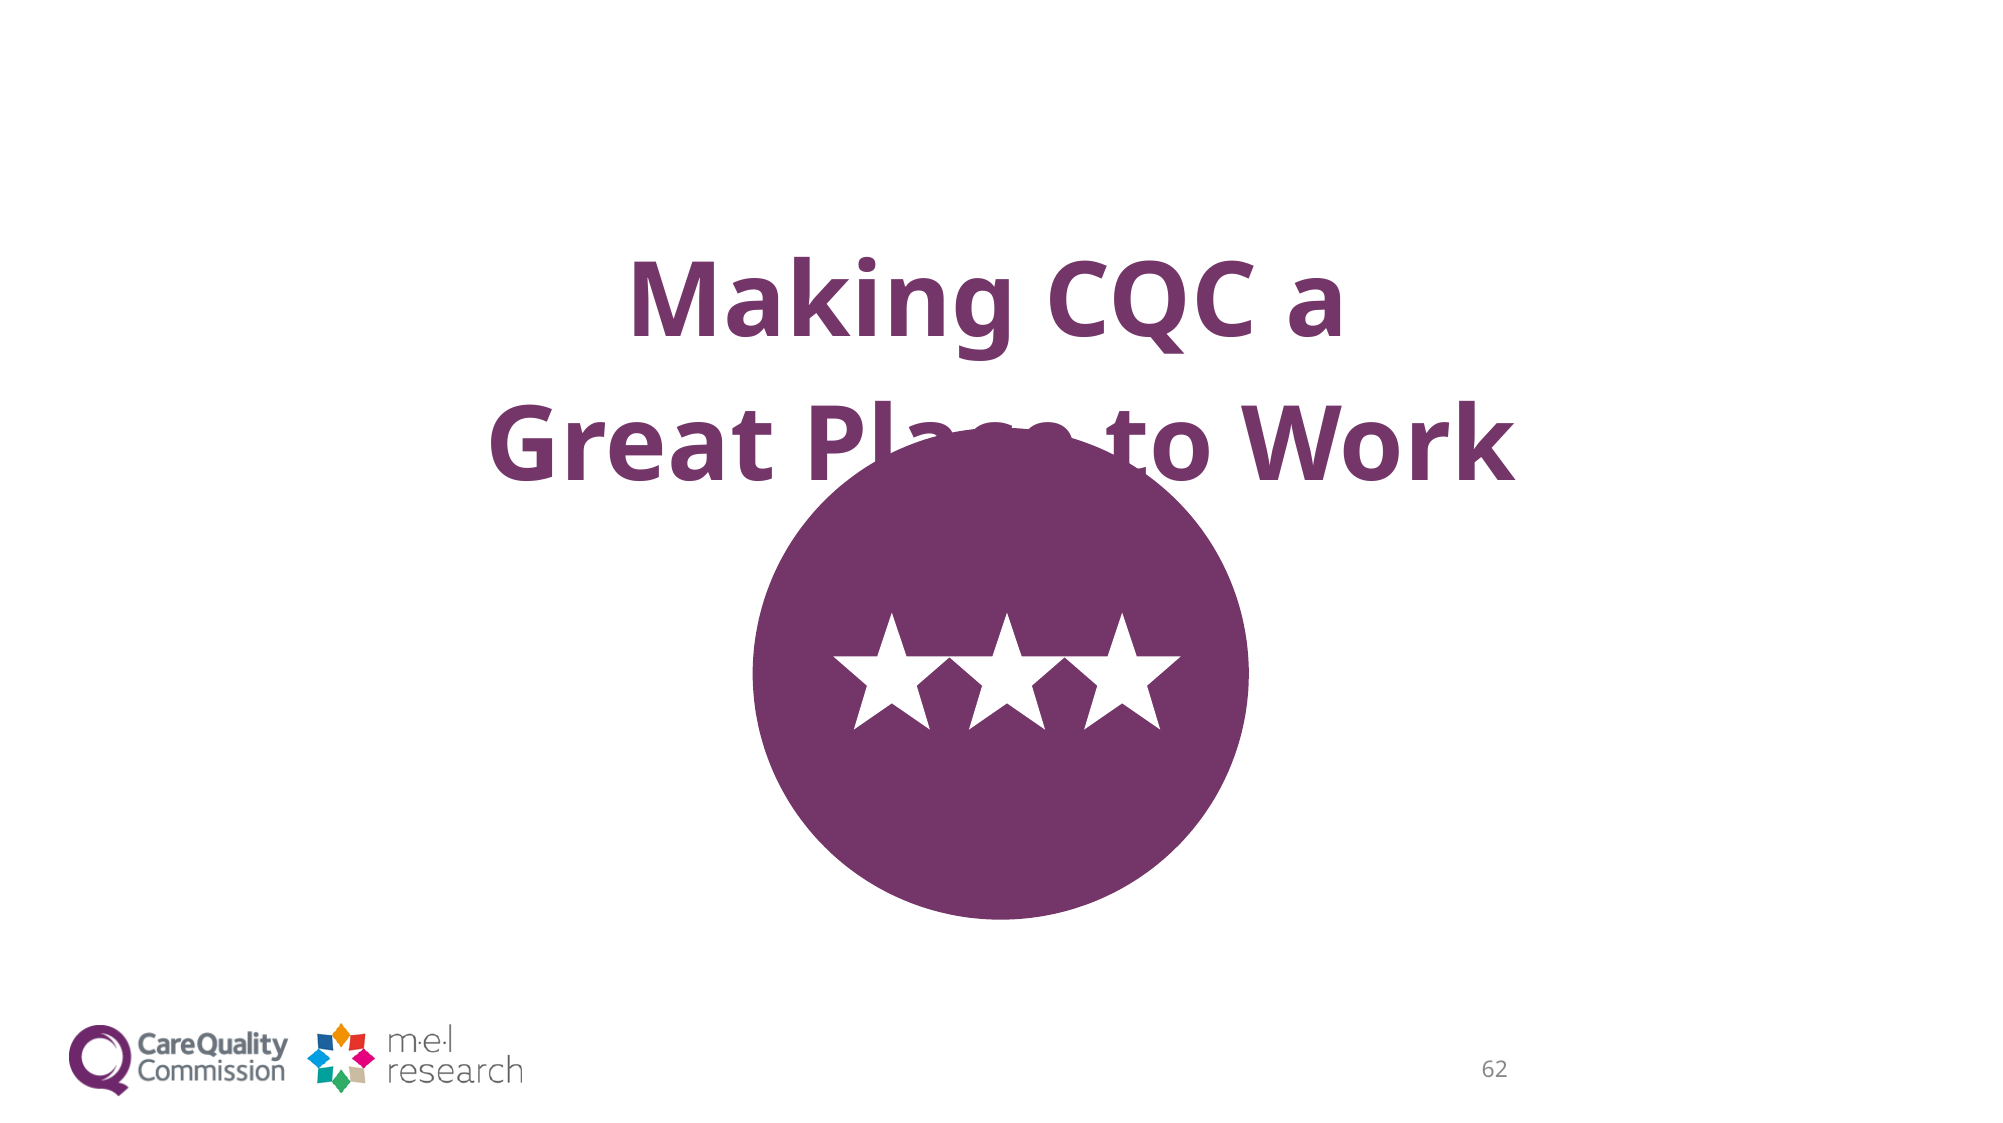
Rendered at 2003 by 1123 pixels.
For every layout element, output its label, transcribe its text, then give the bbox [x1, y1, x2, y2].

picture [307, 1023, 522, 1093]
slide_number 62 [1466, 1039, 1934, 1100]
picture [823, 486, 1191, 853]
text_box [752, 502, 823, 846]
text_box [1191, 515, 1249, 832]
title Making CQC a Great Place to Work [131, 210, 1871, 327]
text_box [830, 853, 1171, 920]
text_box [840, 427, 1162, 486]
picture [67, 1023, 291, 1099]
